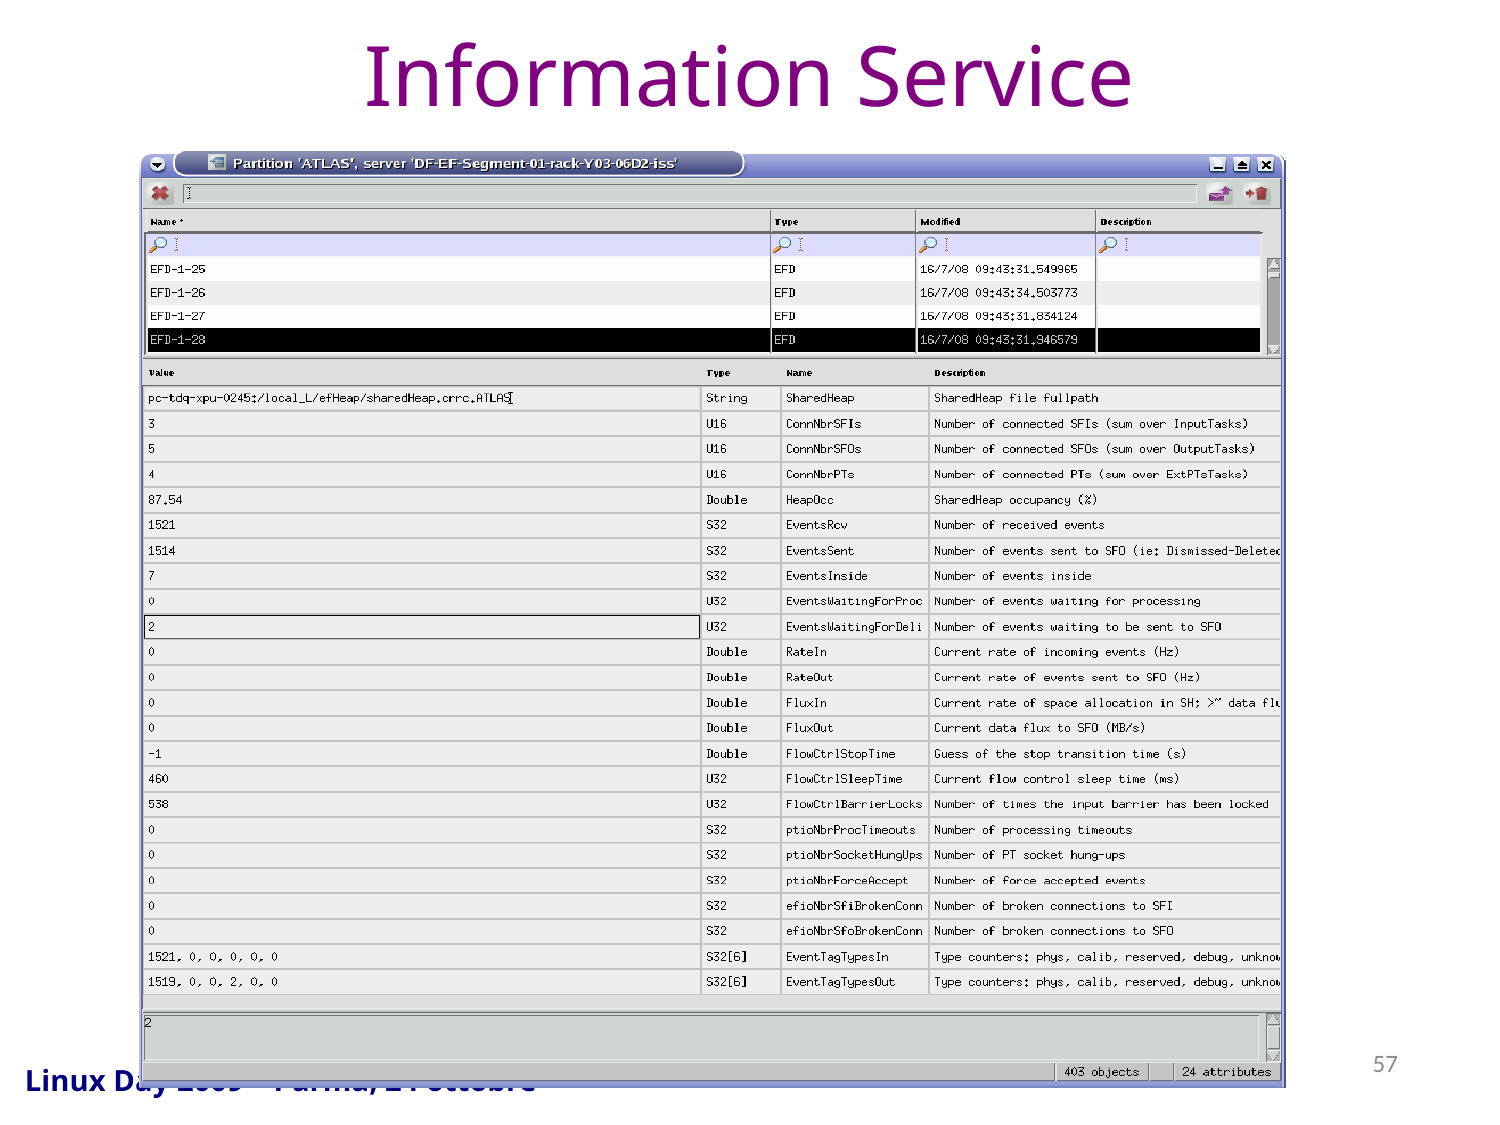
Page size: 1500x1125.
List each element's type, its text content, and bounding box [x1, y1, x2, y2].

text_box Information Service [41, 0, 1459, 132]
picture [139, 149, 1286, 1088]
